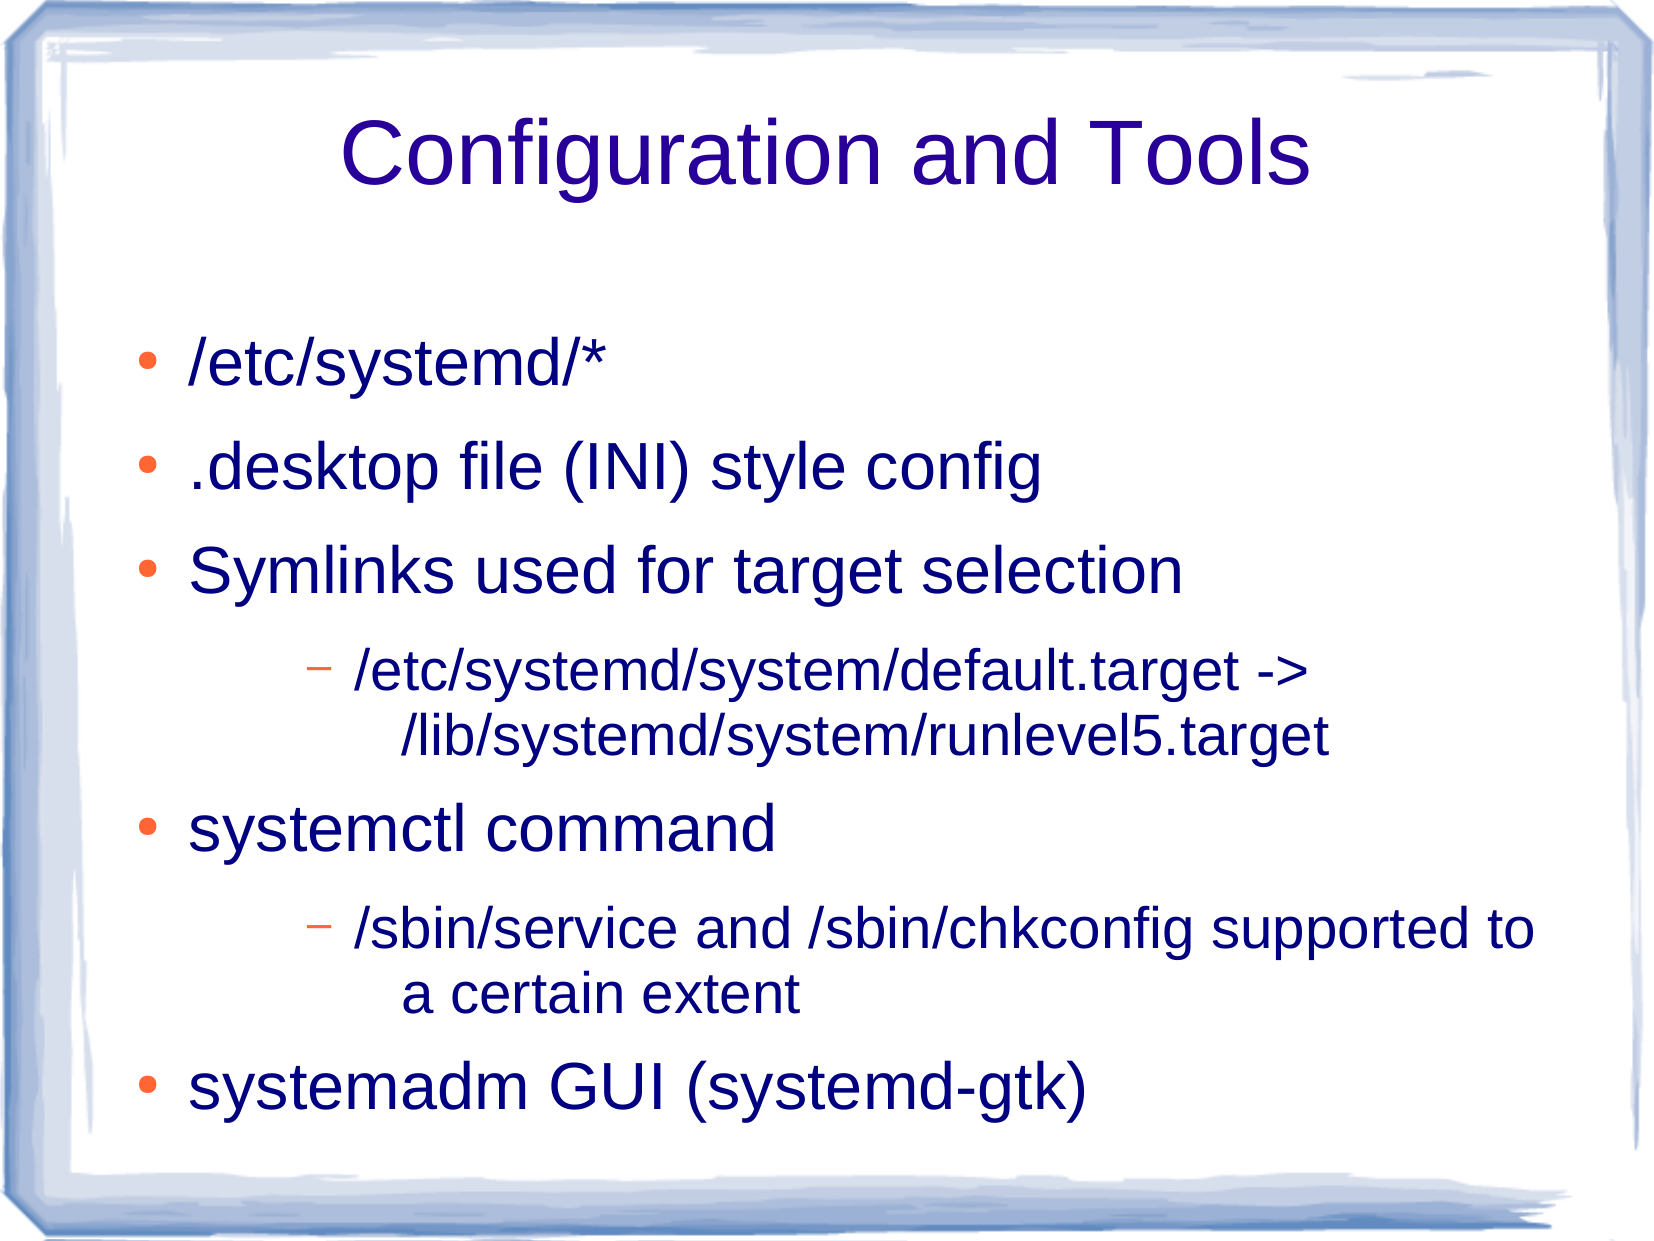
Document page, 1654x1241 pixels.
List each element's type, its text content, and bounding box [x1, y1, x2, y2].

title Configuration and Tools [82, 56, 1571, 250]
list /etc/systemd/* .desktop file (INI) style config Symlinks used for target selection /etc/systemd/system/default.target -> /lib/systemd/system/runlevel5.target systemctl command /sbin/service and /sbin/chkconfig supported to a certain extent systemadm GUI (systemd-gtk) [118, 324, 1571, 1125]
picture [0, 0, 1654, 1241]
